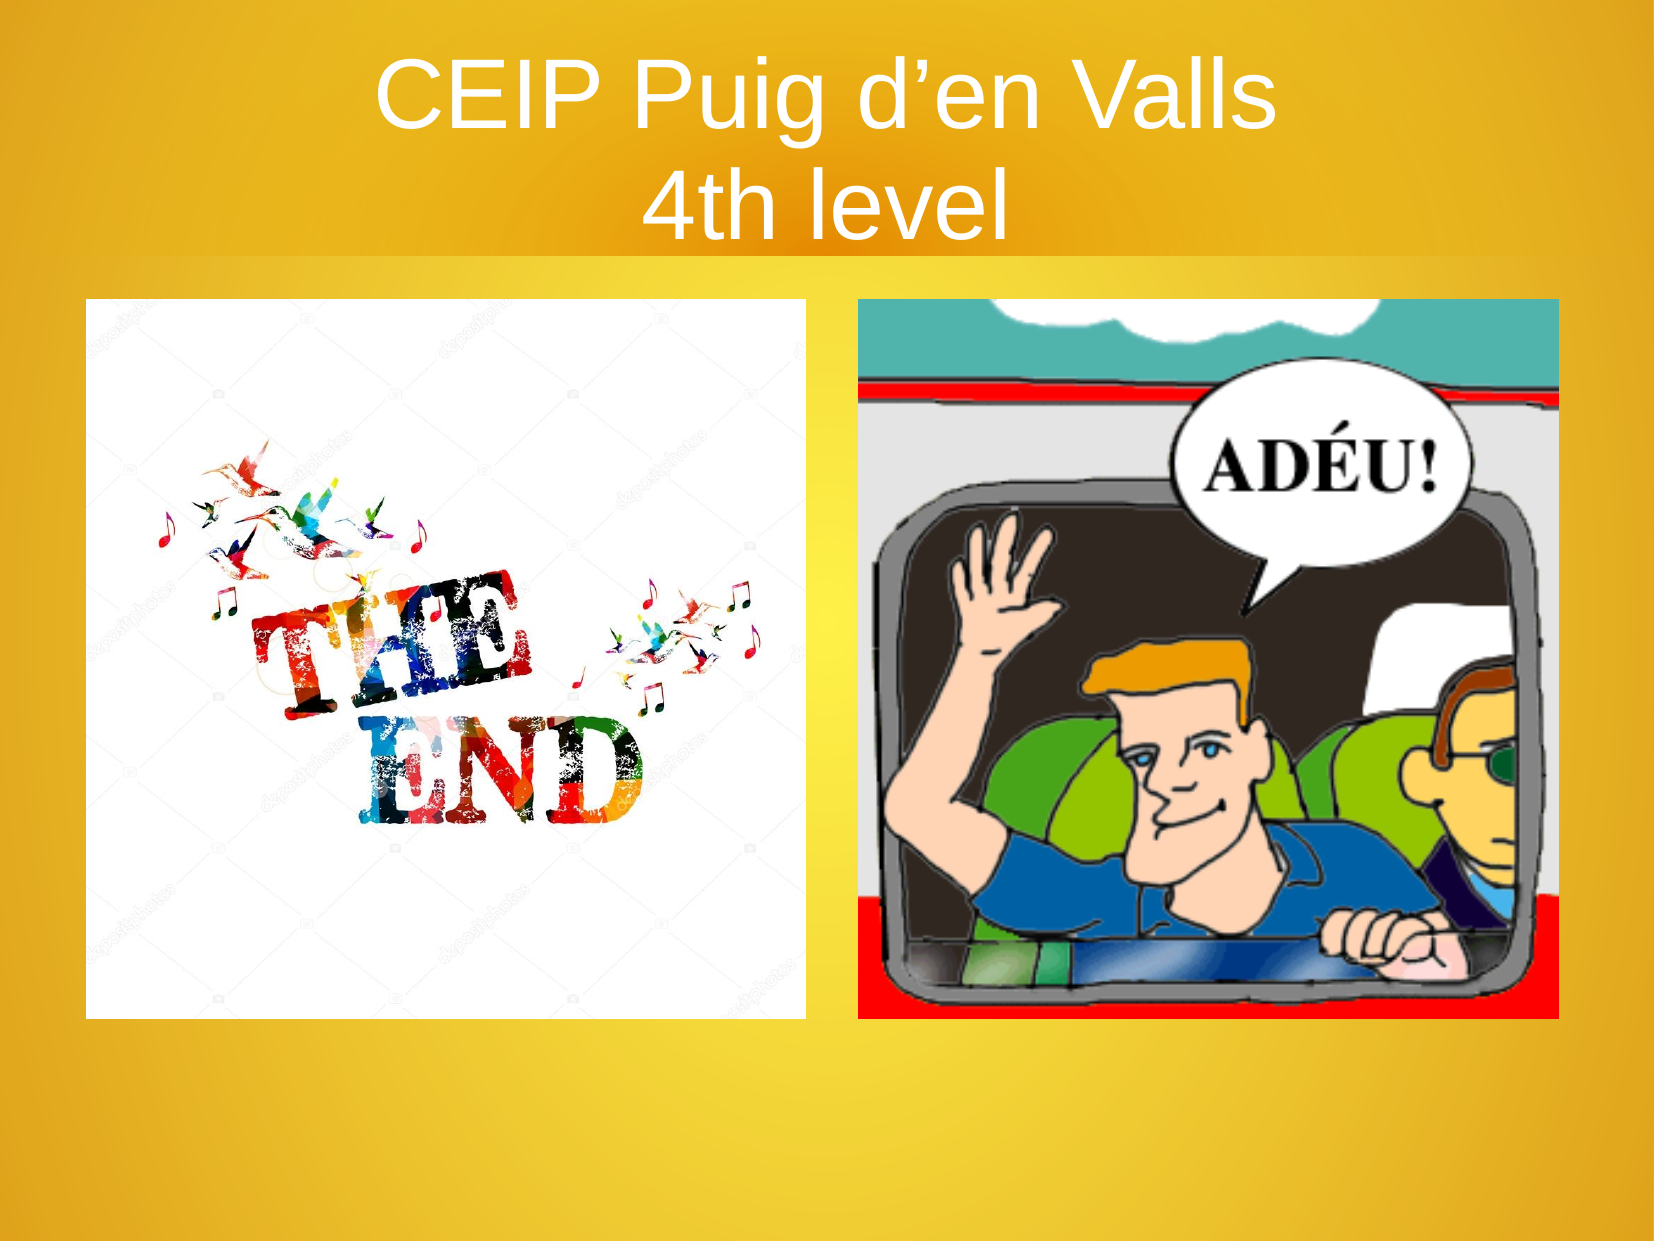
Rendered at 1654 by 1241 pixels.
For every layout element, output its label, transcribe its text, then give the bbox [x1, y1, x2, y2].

picture [86, 299, 806, 1019]
title CEIP Puig d’en Valls 4th level [82, 38, 1571, 261]
picture [858, 299, 1559, 1019]
